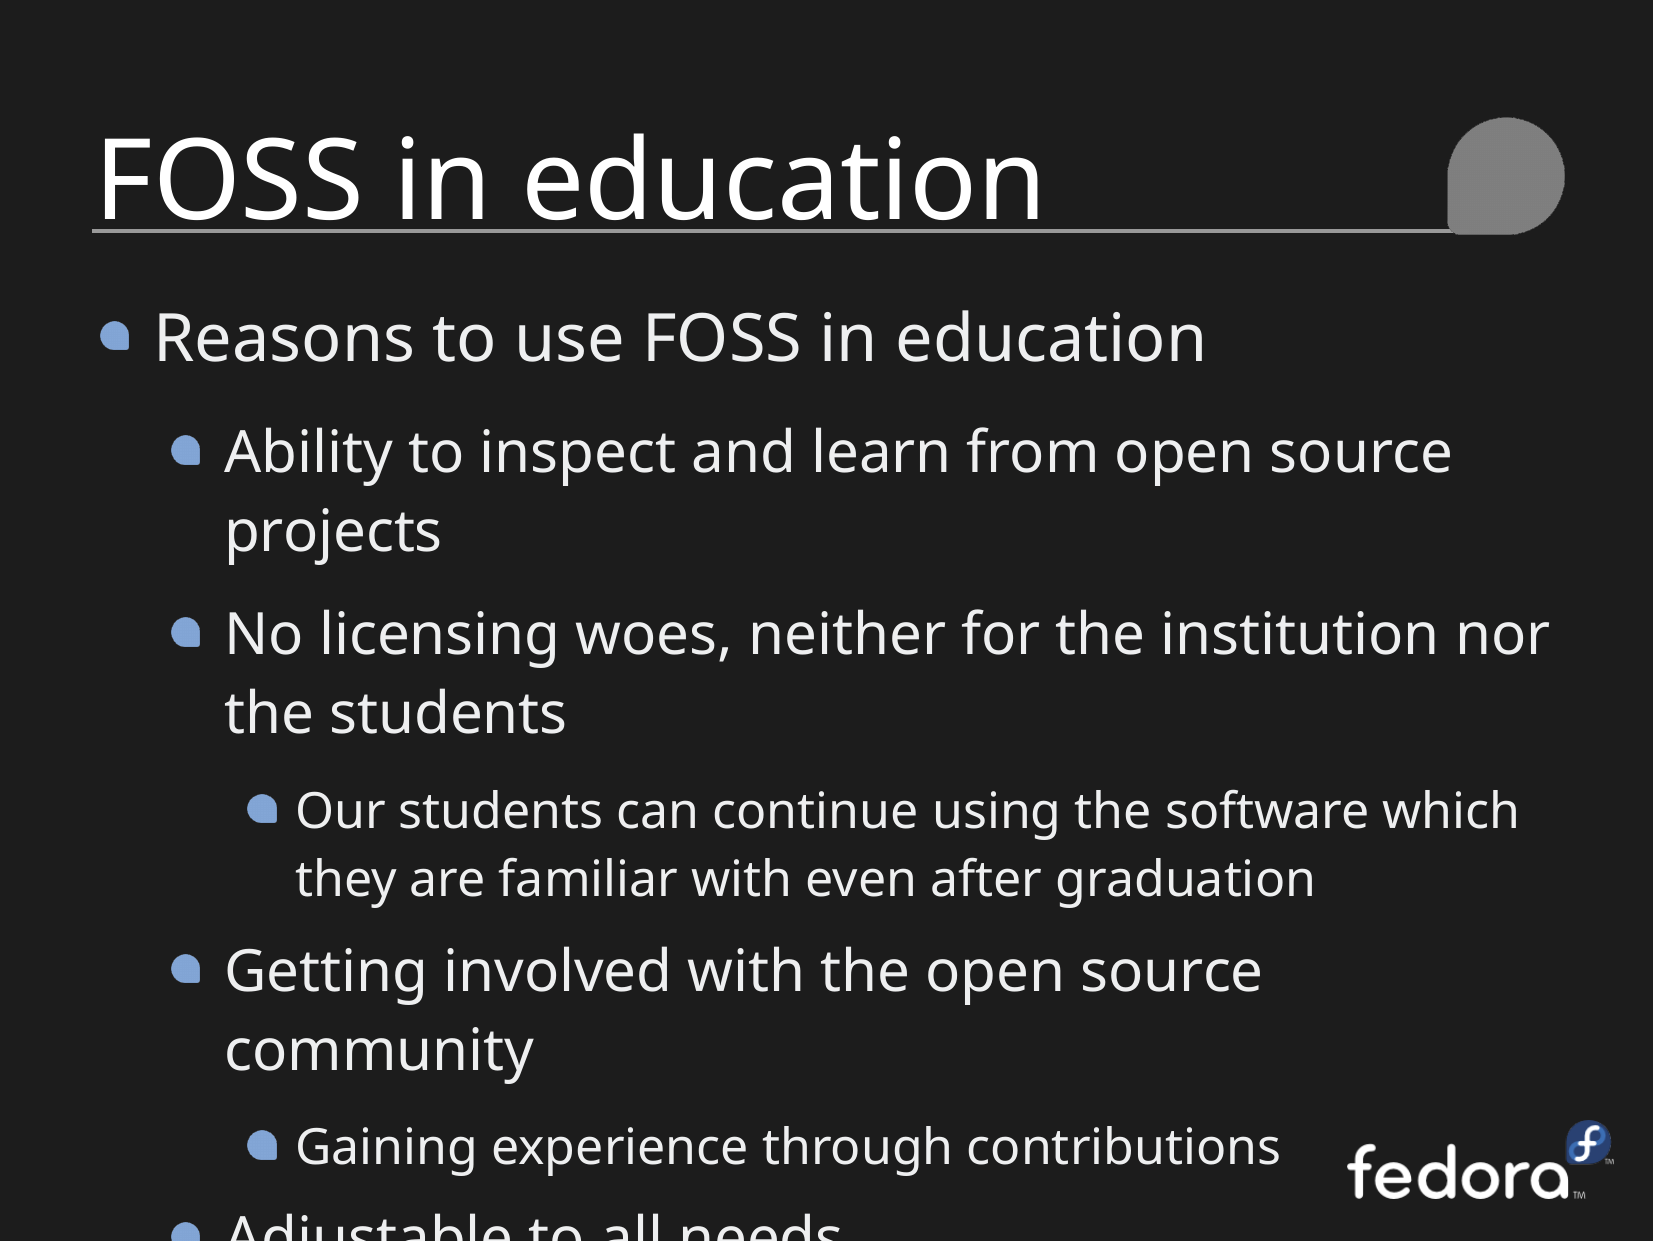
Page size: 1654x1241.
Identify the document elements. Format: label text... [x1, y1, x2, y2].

list Reasons to use FOSS in education Ability to inspect and learn from open source projects No licensing woes, neither for the institution nor the students Our students can continue using the software which they are familiar with even after graduation Getting involved with the open source community Gaining experience through contributions Adjustable to all needs [82, 290, 1571, 1150]
picture [171, 1222, 200, 1241]
picture [247, 1150, 277, 1160]
picture [1447, 117, 1565, 235]
title FOSS in education [94, 100, 1425, 251]
picture [1347, 1120, 1614, 1199]
